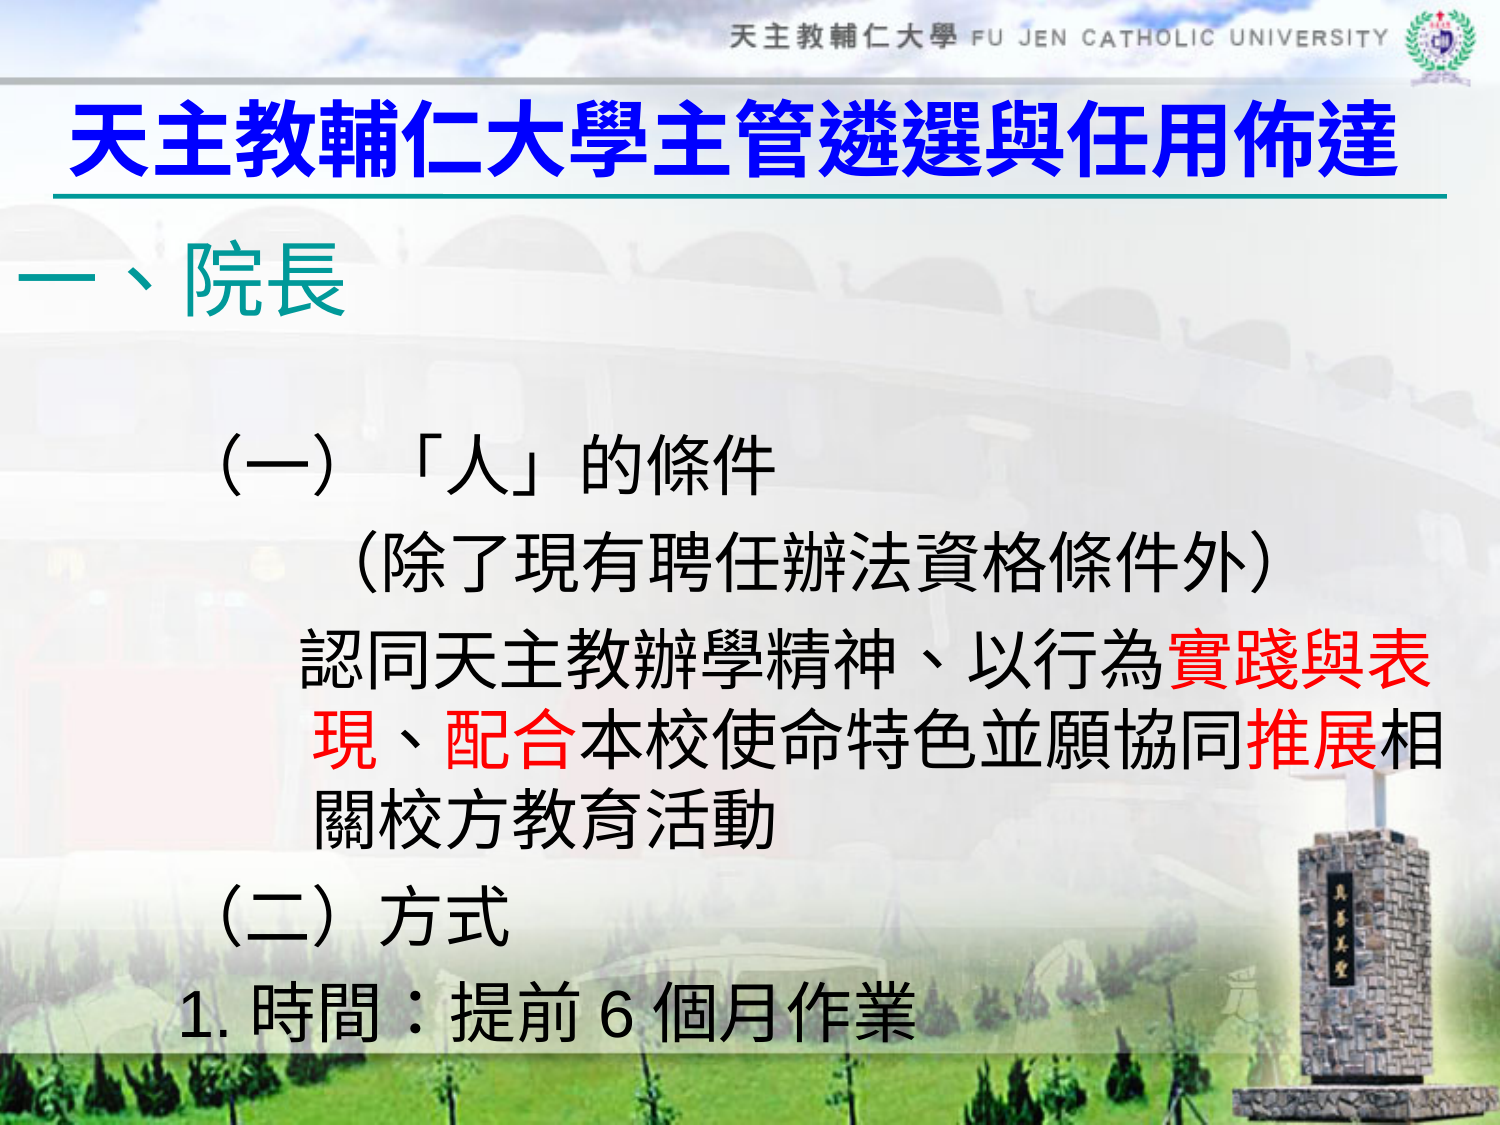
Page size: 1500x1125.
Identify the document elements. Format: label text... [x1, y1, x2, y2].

text_box 一、院長 [0, 220, 364, 336]
title 天主教輔仁大學主管遴選與任用佈達 [52, 78, 1447, 197]
list （一）「人」的條件 （除了現有聘任辦法資格條件外） 認同天主教辦學精神、以行為實踐與表現、配合本校使命特色並願協同推展相關校方教育活動 （二）方式 1.時間：提前6個月作業 [29, 309, 1500, 1125]
